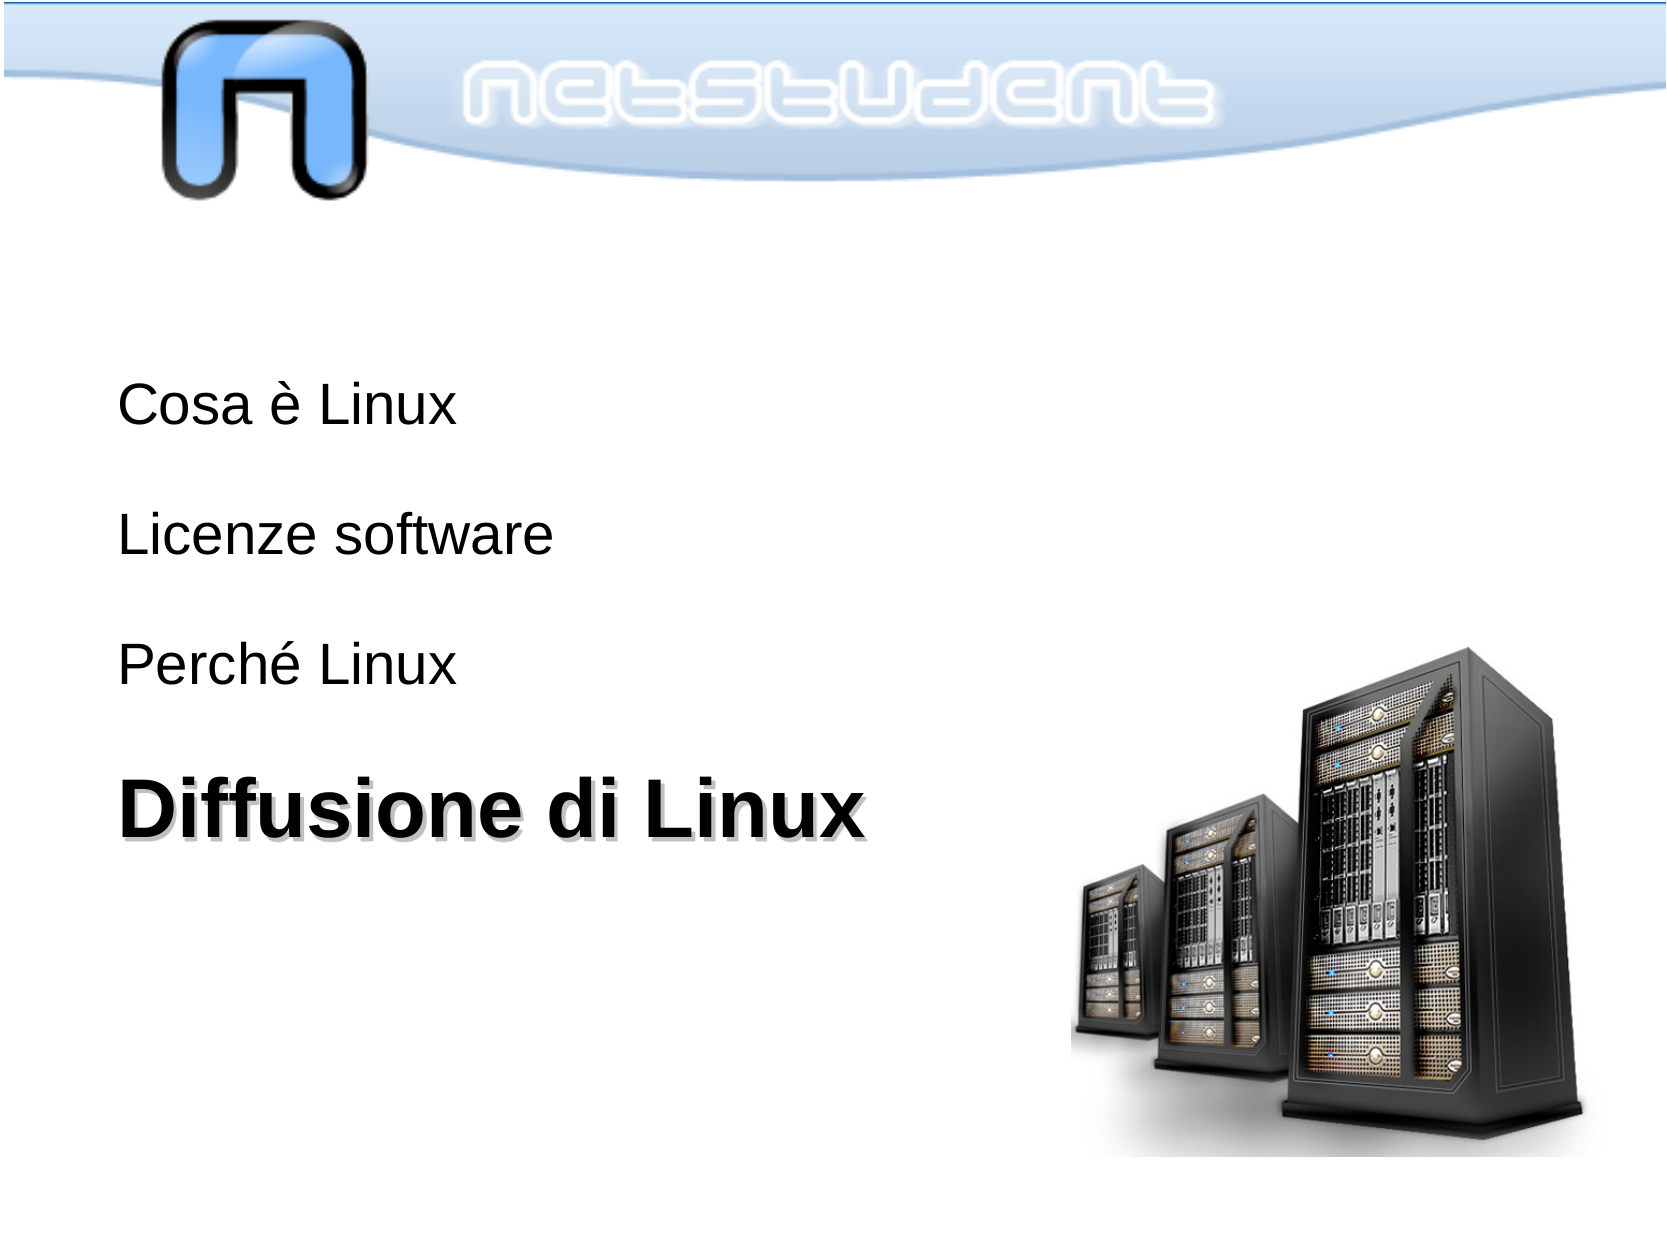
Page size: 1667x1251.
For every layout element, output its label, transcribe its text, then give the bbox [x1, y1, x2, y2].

title Cosa è Linux Licenze software Perché Linux Diffusione di Linux [110, 235, 1530, 1057]
picture [0, 0, 1667, 1251]
